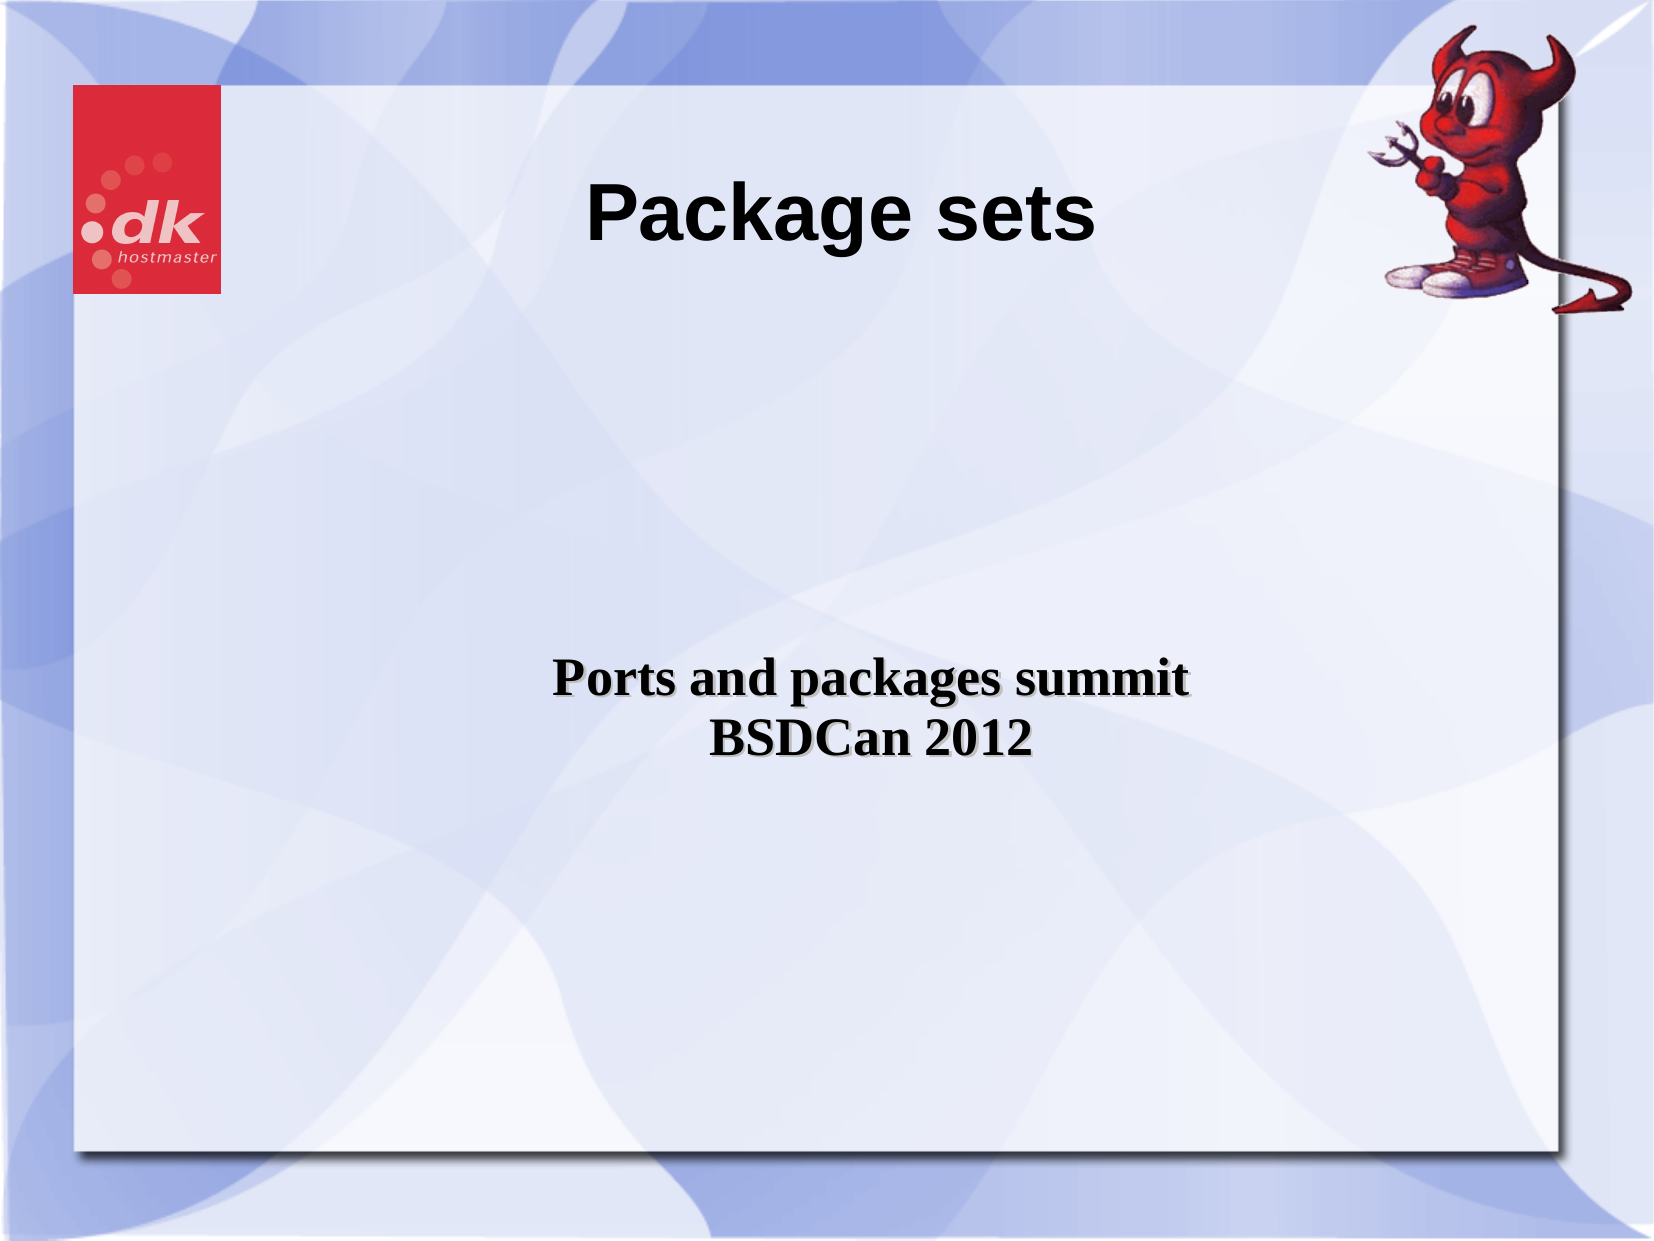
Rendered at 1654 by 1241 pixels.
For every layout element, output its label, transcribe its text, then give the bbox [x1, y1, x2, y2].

picture [0, 0, 1654, 1241]
text_box Ports and packages summit BSDCan 2012 [89, 647, 1654, 822]
title Package sets [135, 108, 1548, 316]
